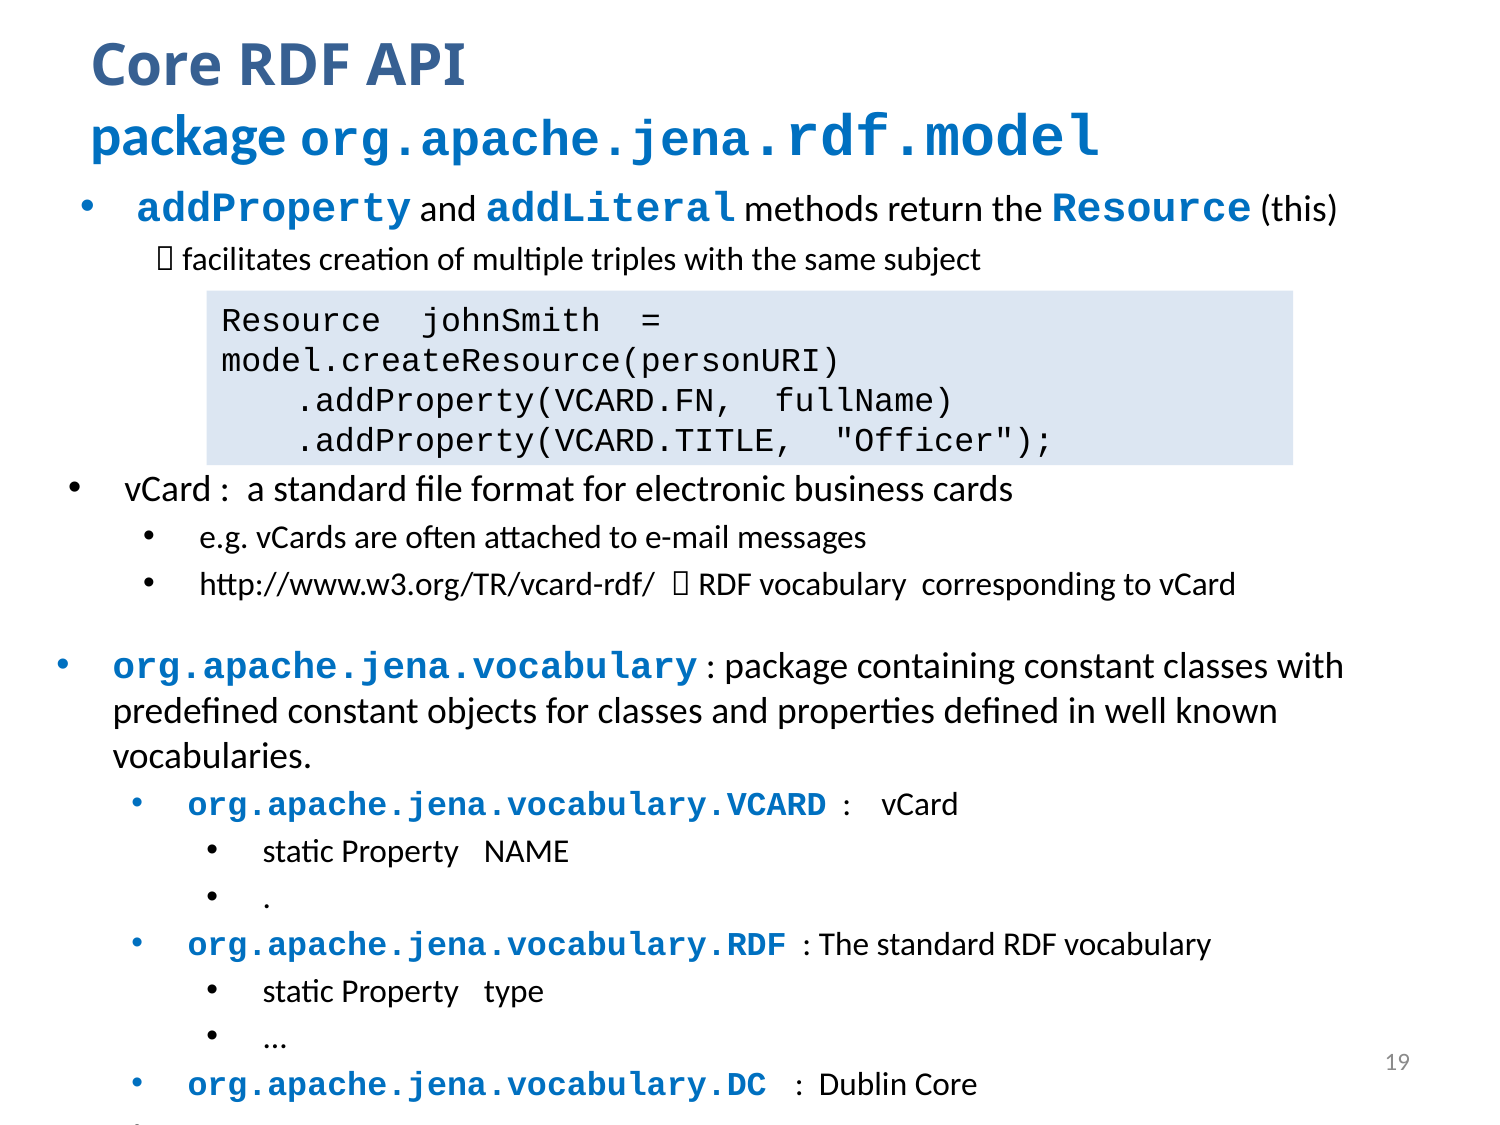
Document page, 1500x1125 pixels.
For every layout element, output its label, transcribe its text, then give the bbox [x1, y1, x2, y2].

list addProperty and addLiteral methods return the Resource (this)  facilitates creation of multiple triples with the same subject [64, 172, 1459, 279]
text_box vCard : a standard file format for electronic business cards e.g. vCards are often attached to e-mail messages http://www.w3.org/TR/vcard-rdf/  RDF vocabulary corresponding to vCard [53, 456, 1447, 633]
text_box Resource johnSmith = model.createResource(personURI) .addProperty(VCARD.FN, fullName) .addProperty(VCARD.TITLE, "Officer"); [206, 290, 1294, 456]
title Core RDF API package org.apache.jena.rdf.model [75, 45, 1425, 149]
text_box org.apache.jena.vocabulary : package containing constant classes with predefined constant objects for classes and properties defined in well known vocabularies. org.apache.jena.vocabulary.VCARD : vCard static Property NAME . org.apache.jena.vocabulary.RDF : The standard RDF vocabulary static Property type ... org.apache.jena.vocabulary.DC : Dublin Core ... [41, 633, 1500, 835]
slide_number <numéro> [1074, 1030, 1425, 1091]
